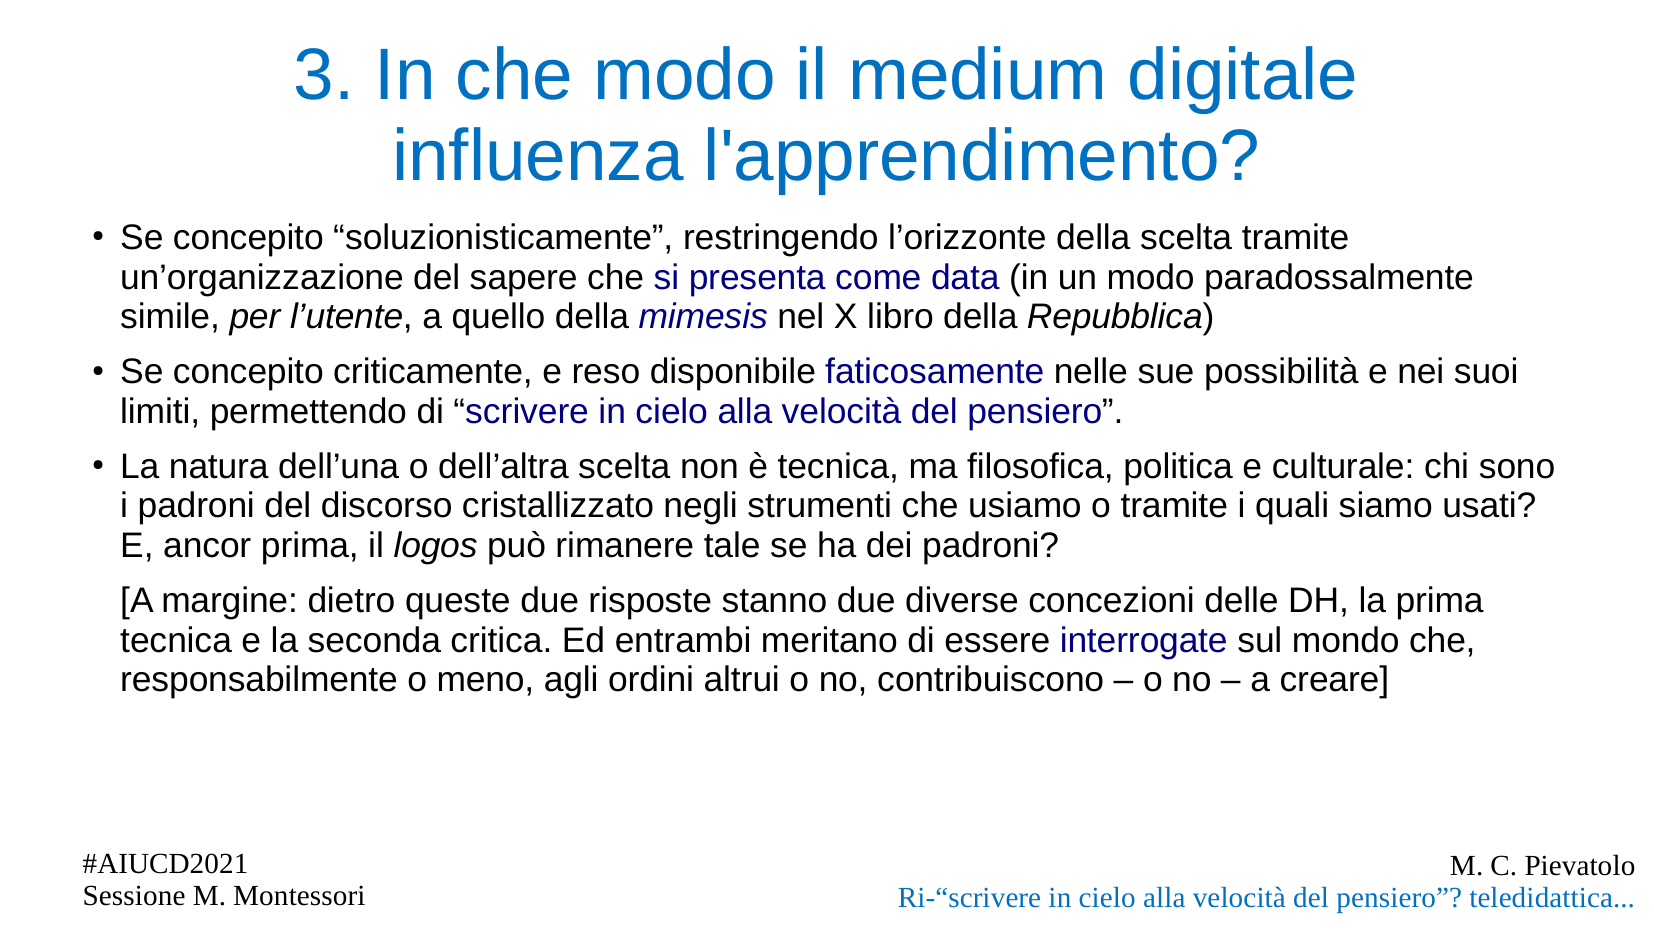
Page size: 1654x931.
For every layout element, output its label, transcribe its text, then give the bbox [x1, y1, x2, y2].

title 3. In che modo il medium digitale influenza l'apprendimento? [82, 33, 1571, 197]
list Se concepito “soluzionisticamente”, restringendo l’orizzonte della scelta tramite un’organizzazione del sapere che si presenta come data (in un modo paradossalmente simile, per l’utente, a quello della mimesis nel X libro della Repubblica) Se concepito criticamente, e reso disponibile faticosamente nelle sue possibilità e nei suoi limiti, permettendo di “scrivere in cielo alla velocità del pensiero”. La natura dell’una o dell’altra scelta non è tecnica, ma filosofica, politica e culturale: chi sono i padroni del discorso cristallizzato negli strumenti che usiamo o tramite i quali siamo usati? E, ancor prima, il logos può rimanere tale se ha dei padroni? [A margine: dietro queste due risposte stanno due diverse concezioni delle DH, la prima tecnica e la seconda critica. Ed entrambi meritano di essere interrogate sul mondo che, responsabilmente o meno, agli ordini altrui o no, contribuiscono – o no – a creare] [82, 217, 1571, 758]
text_box M. C. Pievatolo Ri-“scrivere in cielo alla velocità del pensiero”? teledidattica... [895, 849, 1636, 914]
